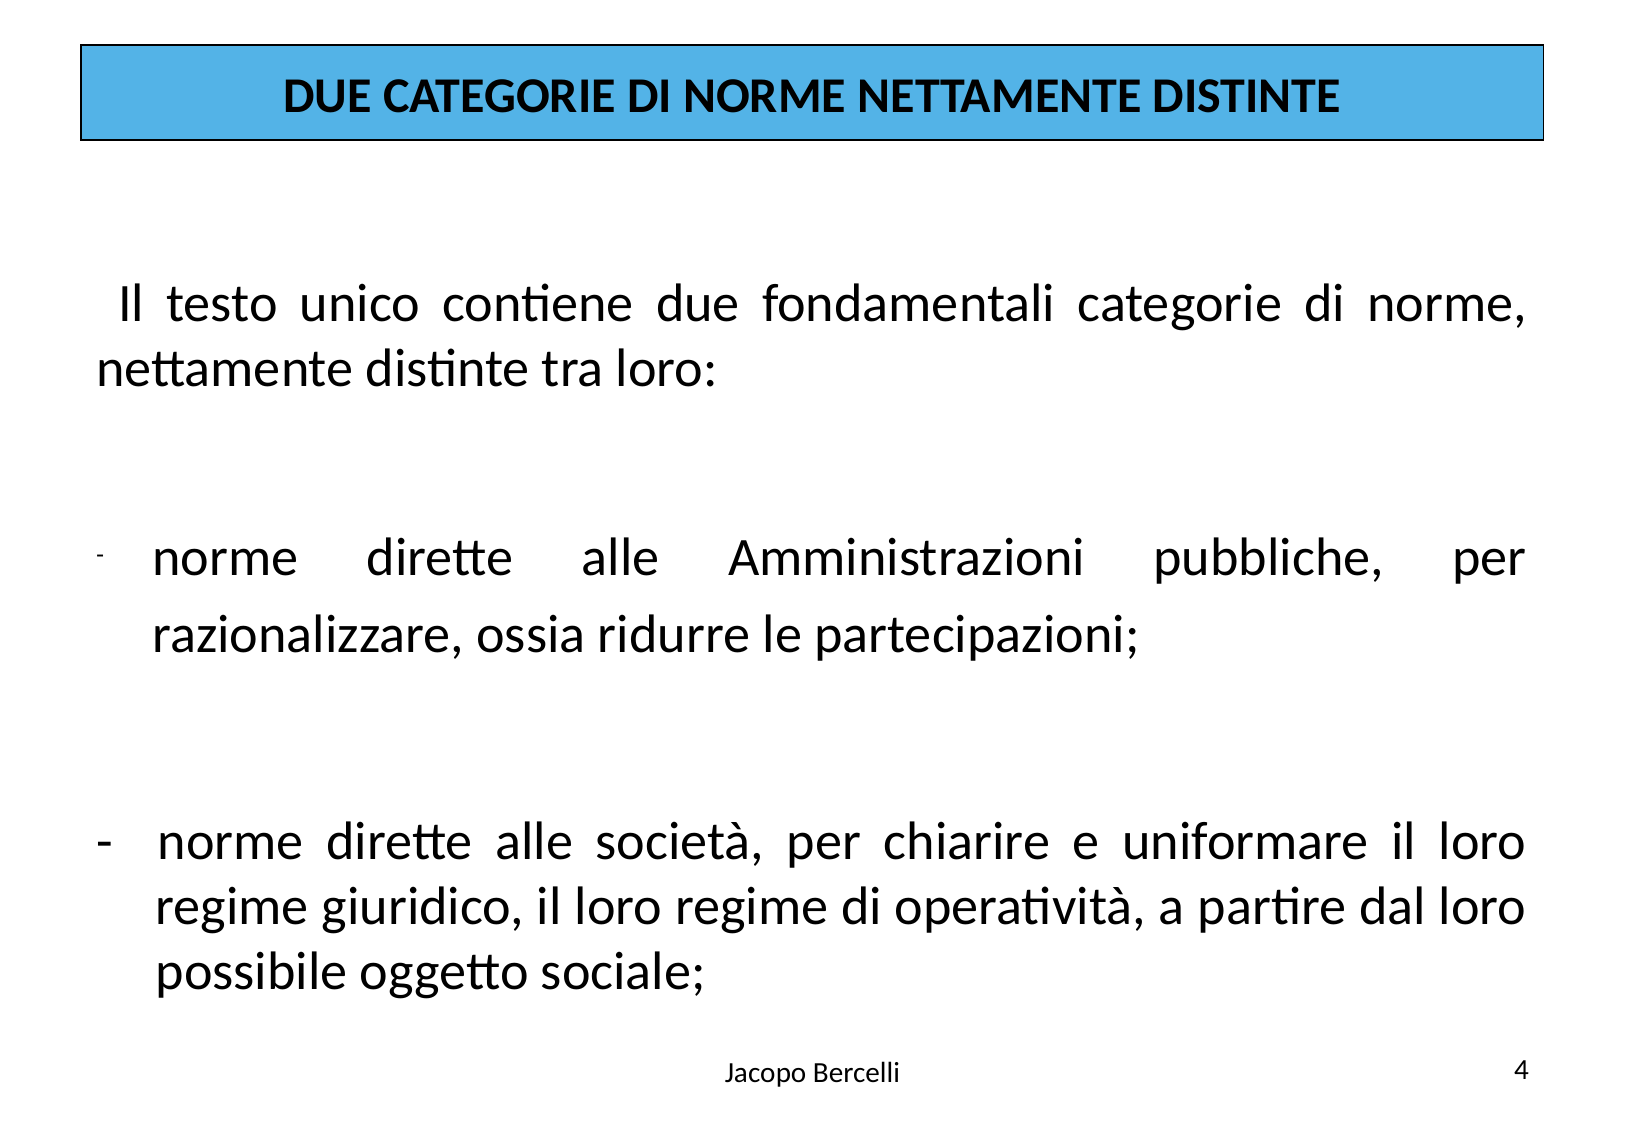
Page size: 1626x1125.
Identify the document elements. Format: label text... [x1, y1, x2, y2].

list Il testo unico contiene due fondamentali categorie di norme, nettamente distinte tra loro: norme dirette alle Amministrazioni pubbliche, per razionalizzare, ossia ridurre le partecipazioni; - norme dirette alle società, per chiarire e uniformare il loro regime giuridico, il loro regime di operatività, a partire dal loro possibile oggetto sociale; [81, 262, 1544, 1005]
slide_number <numero> [1164, 1042, 1544, 1103]
text_box Jacopo Bercelli [633, 1046, 992, 1097]
title DUE CATEGORIE DI NORME NETTAMENTE DISTINTE [81, 45, 1544, 141]
